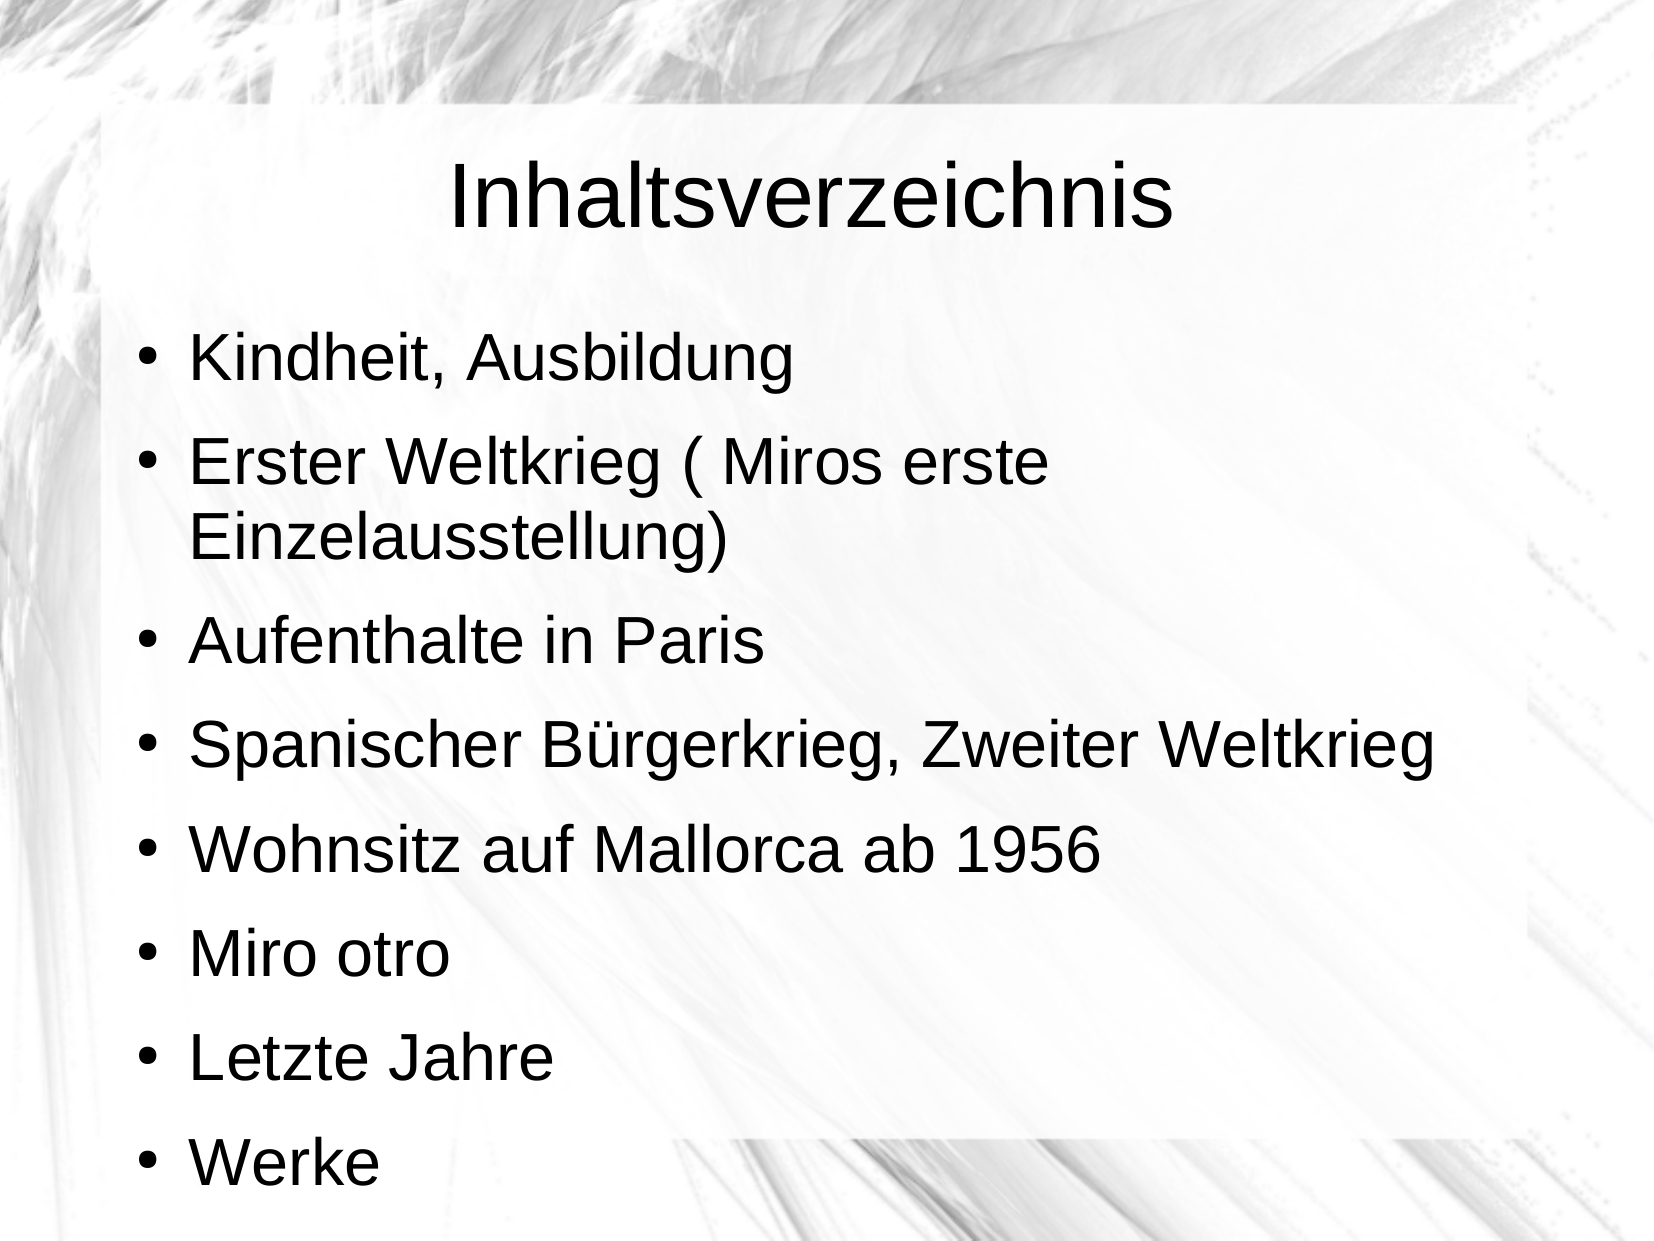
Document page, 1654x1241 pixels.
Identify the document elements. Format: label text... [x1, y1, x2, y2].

list Kindheit, Ausbildung Erster Weltkrieg ( Miros erste Einzelausstellung) Aufenthalte in Paris Spanischer Bürgerkrieg, Zweiter Weltkrieg Wohnsitz auf Mallorca ab 1956 Miro otro Letzte Jahre Werke [118, 319, 1571, 1200]
title Inhaltsverzeichnis [118, 112, 1506, 281]
picture [0, 0, 1654, 1241]
